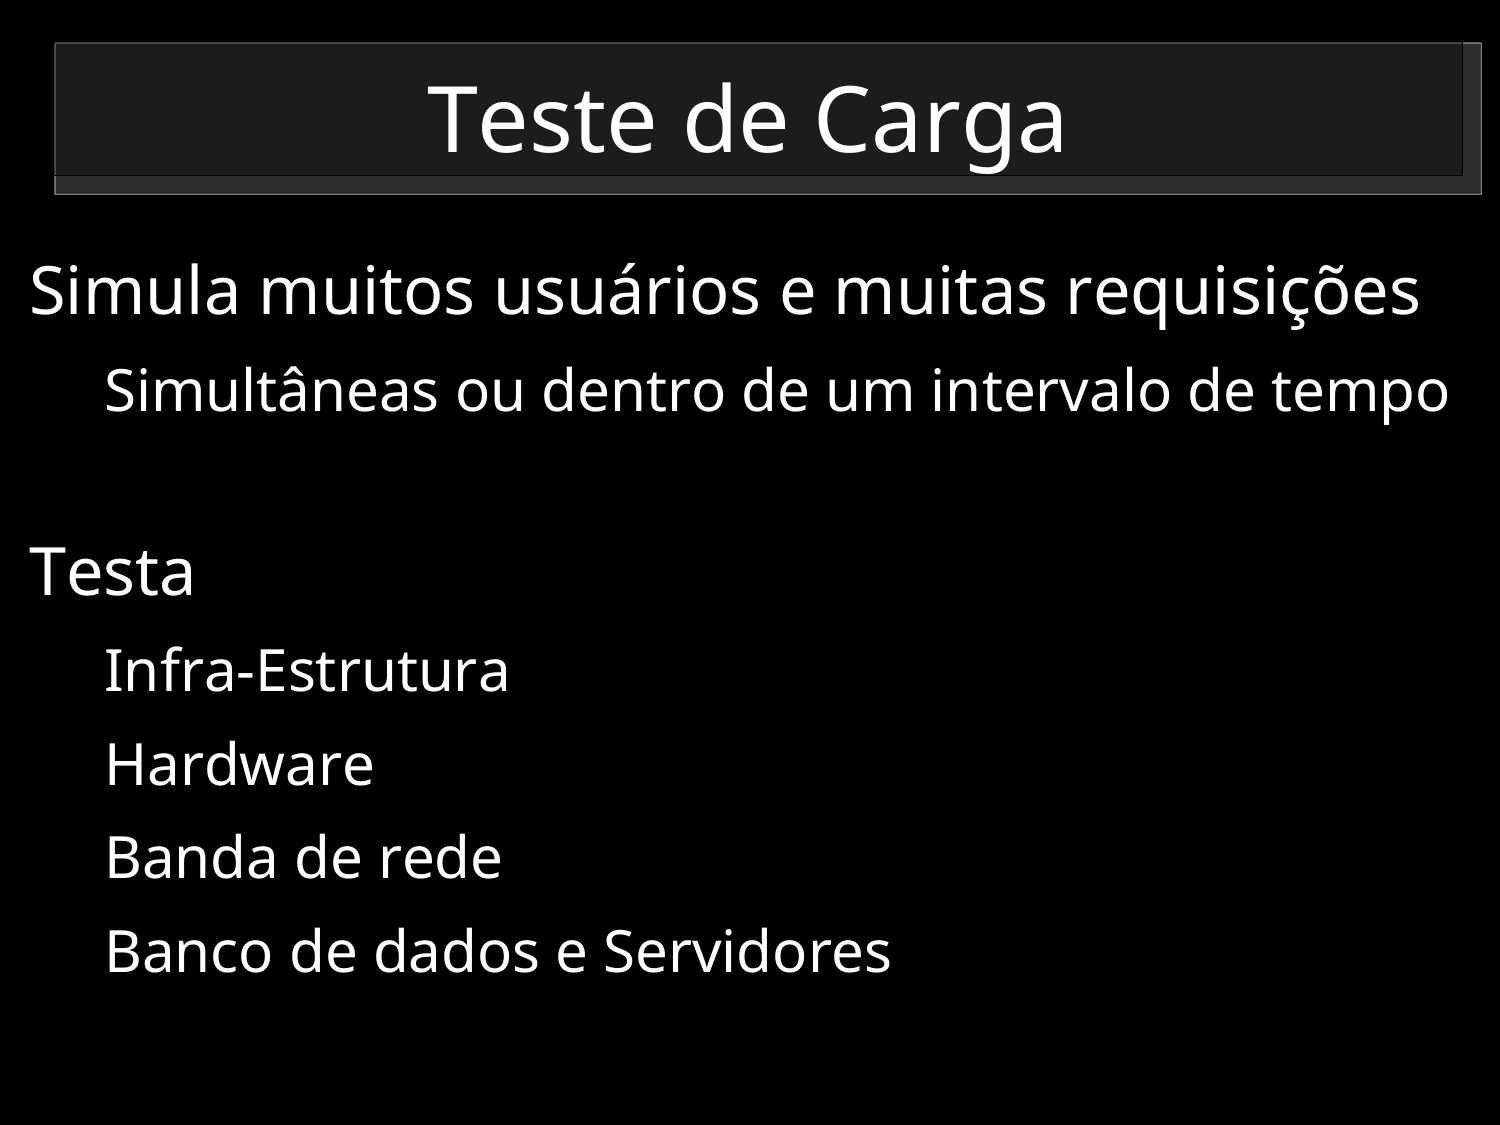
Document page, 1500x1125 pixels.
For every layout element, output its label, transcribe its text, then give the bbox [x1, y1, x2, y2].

list Simula muitos usuários e muitas requisições Simultâneas ou dentro de um intervalo de tempo Testa Infra-Estrutura Hardware Banda de rede Banco de dados e Servidores [29, 243, 1468, 1072]
title Teste de Carga [29, 38, 1468, 196]
